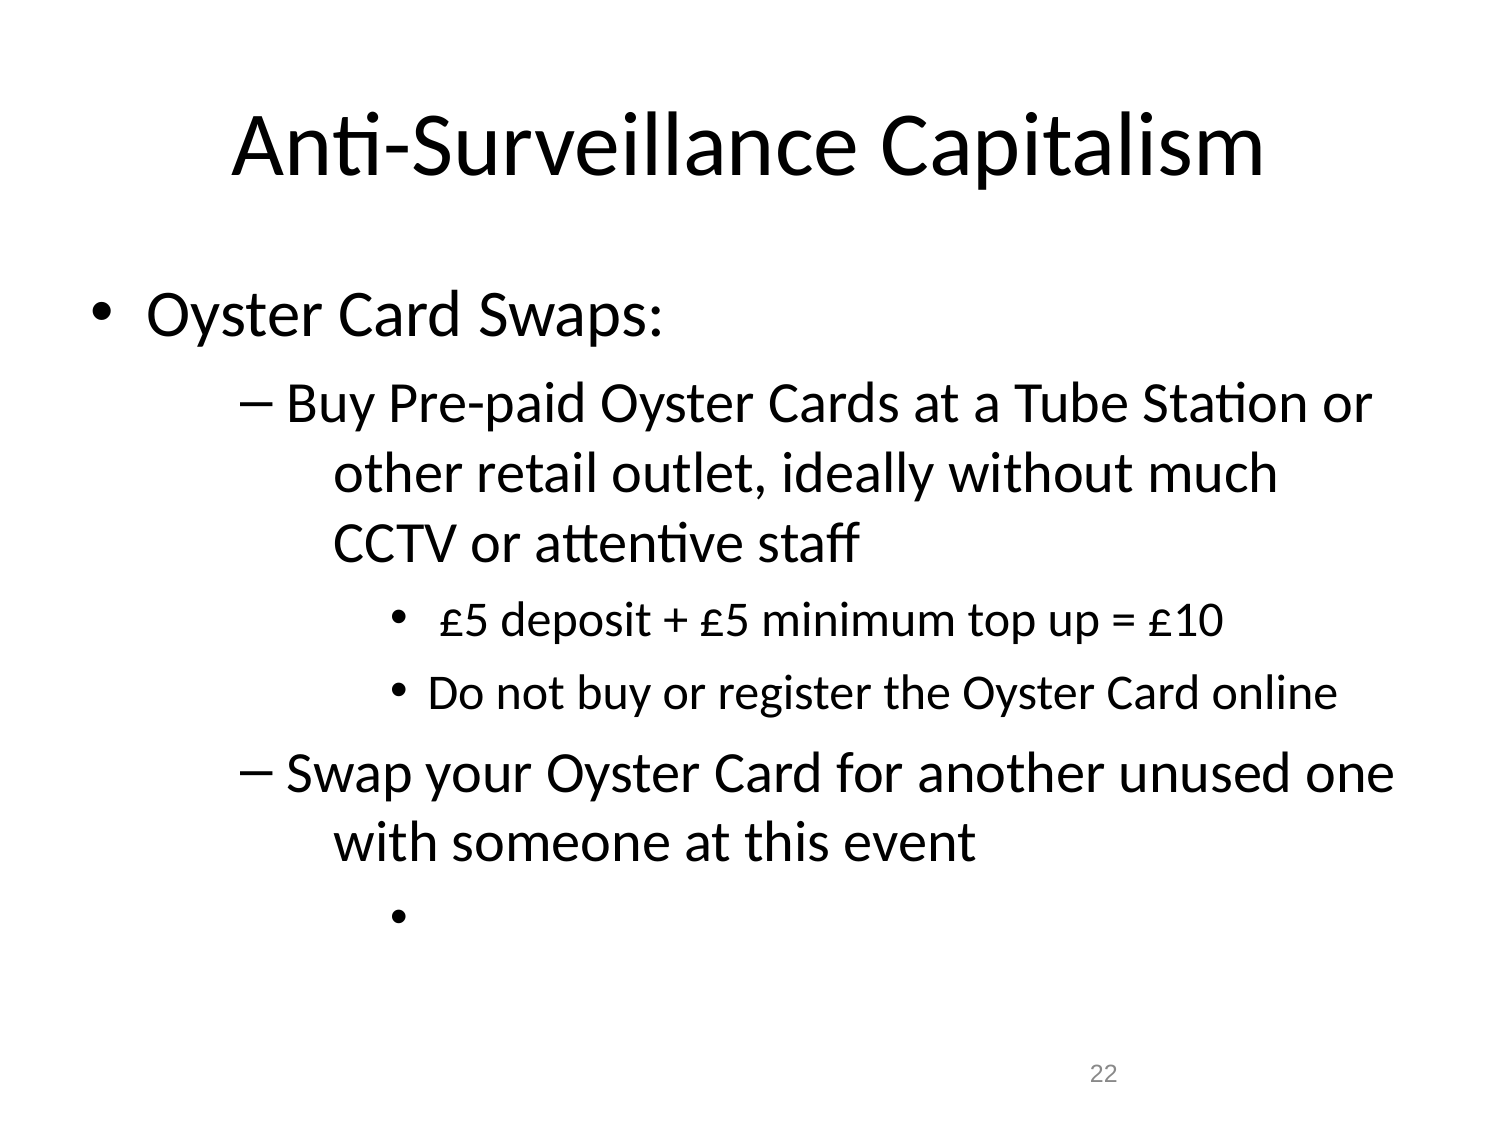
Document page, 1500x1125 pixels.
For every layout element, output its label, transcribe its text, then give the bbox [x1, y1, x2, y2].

title Anti-Surveillance Capitalism [75, 45, 1426, 233]
text_box 15 [1074, 1042, 1426, 1103]
list Oyster Card Swaps: Buy Pre-paid Oyster Cards at a Tube Station or other retail outlet, ideally without much CCTV or attentive staff £5 deposit + £5 minimum top up = £10 Do not buy or register the Oyster Card online Swap your Oyster Card for another unused one with someone at this event [75, 262, 1426, 1005]
